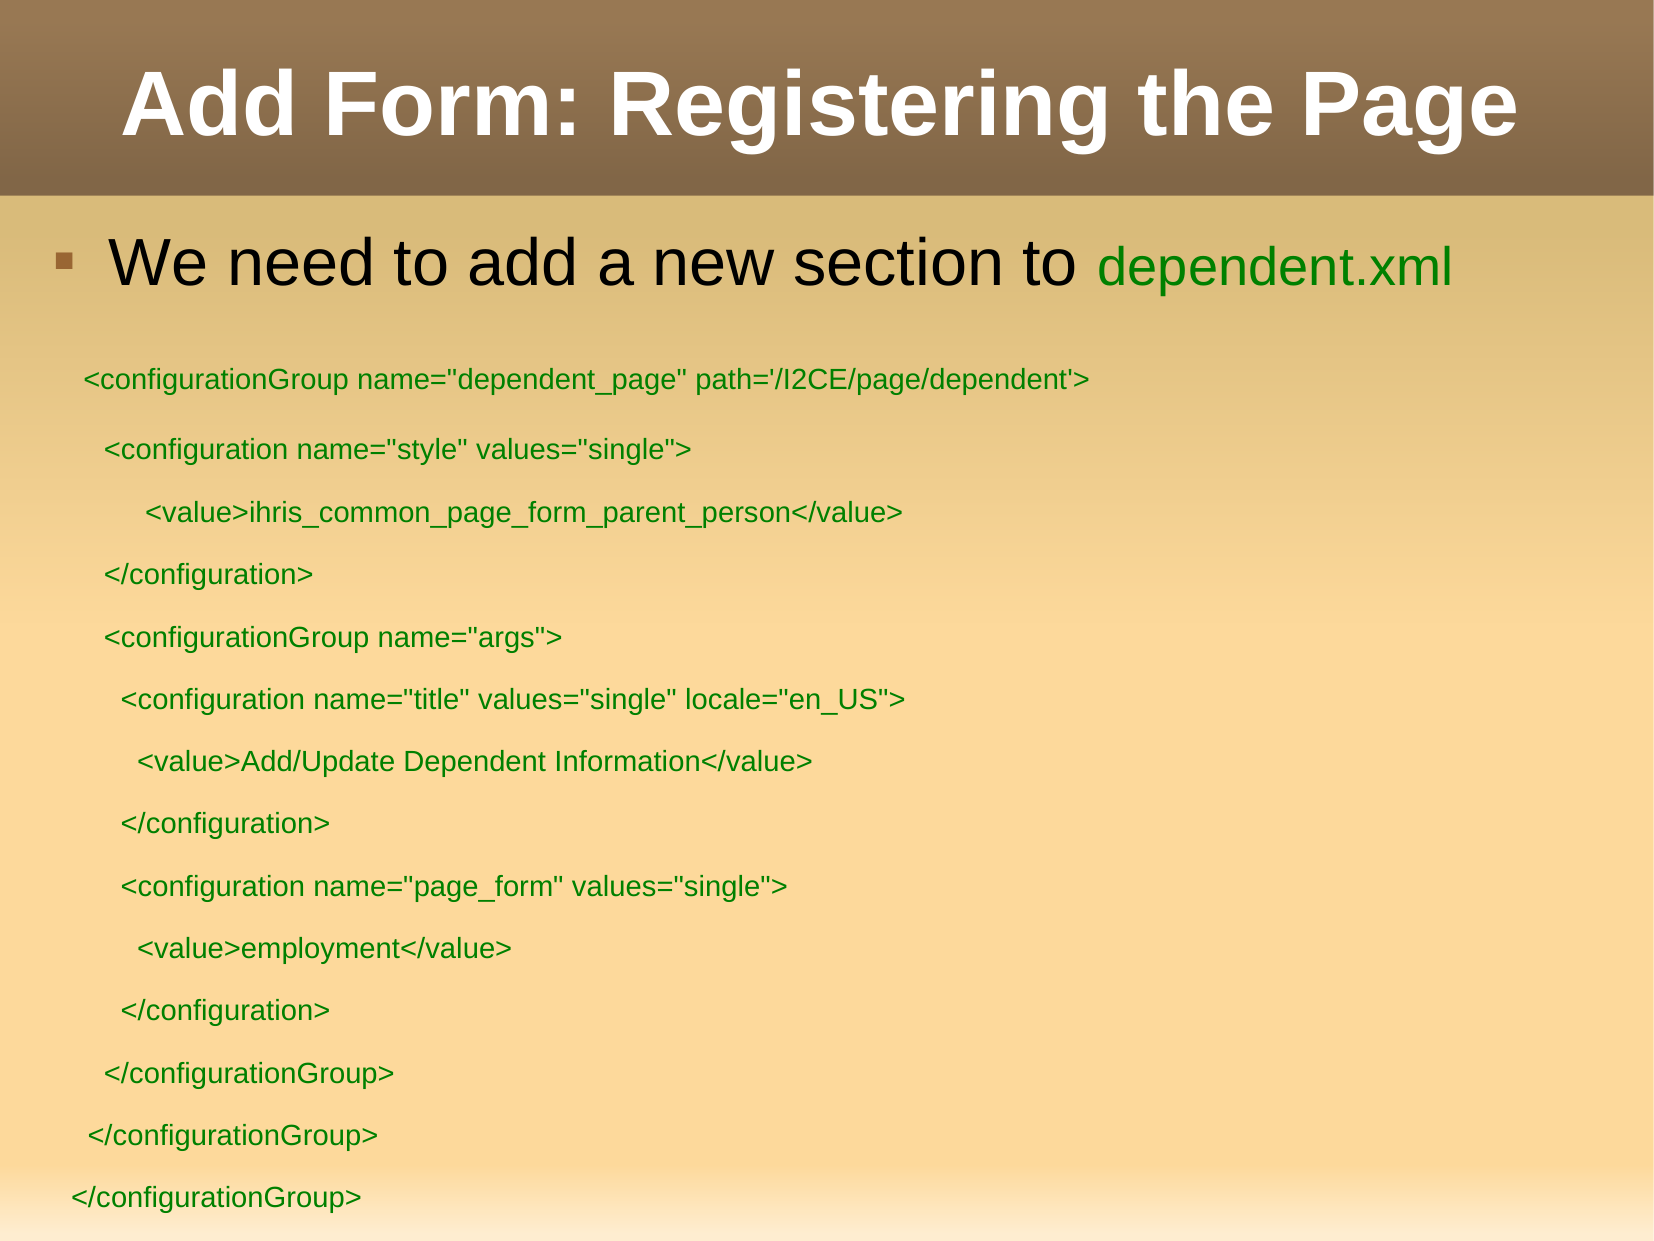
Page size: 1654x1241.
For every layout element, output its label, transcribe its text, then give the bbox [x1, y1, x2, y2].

title Add Form: Registering the Page [76, 7, 1565, 200]
picture [0, 0, 1654, 1241]
list We need to add a new section to dependent.xml <configurationGroup name="dependent_page" path='/I2CE/page/dependent'> <configuration name="style" values="single"> <value>ihris_common_page_form_parent_person</value> </configuration> <configurationGroup name="args"> <configuration name="title" values="single" locale="en_US"> <value>Add/Update Dependent Information</value> </configuration> <configuration name="page_form" values="single"> <value>employment</value> </configuration> </configurationGroup> </configurationGroup> </configurationGroup> [38, 225, 1613, 1241]
